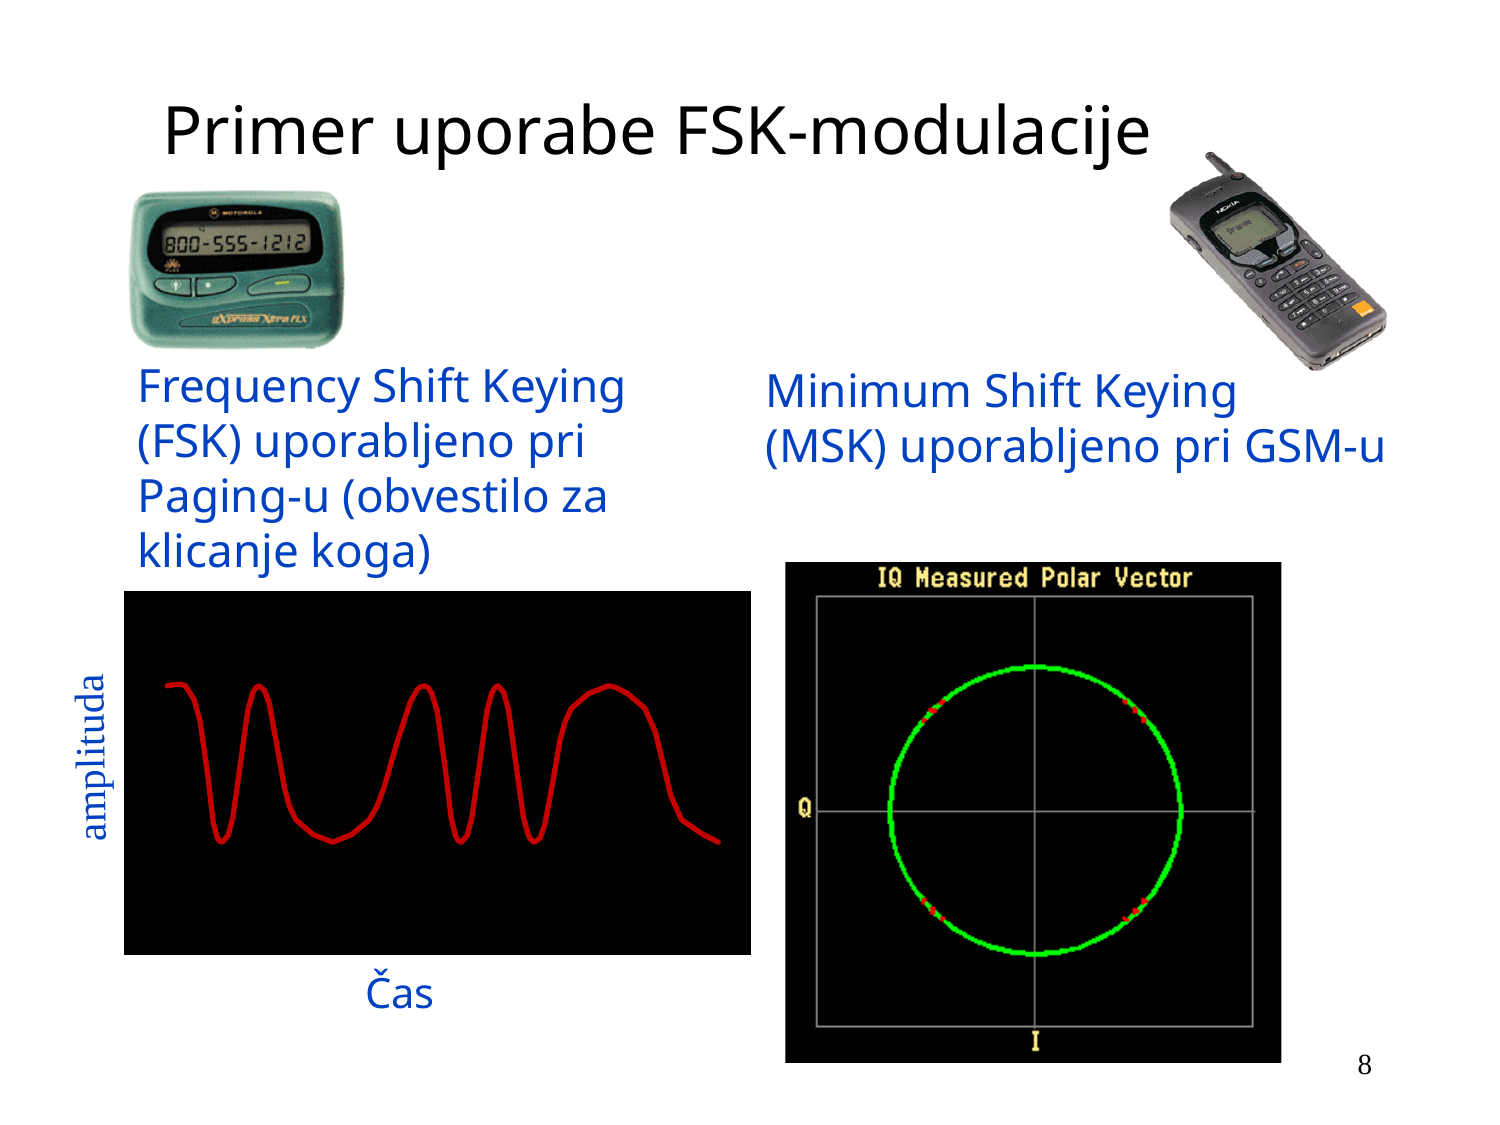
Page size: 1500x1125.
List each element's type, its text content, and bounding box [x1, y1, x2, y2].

text_box Čas [275, 967, 525, 1018]
picture [785, 562, 1282, 1063]
picture [125, 184, 350, 355]
text_box amplituda [60, 641, 136, 874]
picture [162, 679, 725, 849]
picture [1168, 148, 1388, 374]
slide_number <number> [1074, 1025, 1388, 1100]
text_box [125, 592, 750, 955]
text_box Minimum Shift Keying (MSK) uporabljeno pri GSM-u [765, 361, 1400, 450]
text_box Primer uporabe FSK-modulacije [162, 87, 1375, 232]
text_box Frequency Shift Keying (FSK) uporabljeno pri Paging-u (obvestilo za klicanje koga) [137, 356, 750, 563]
